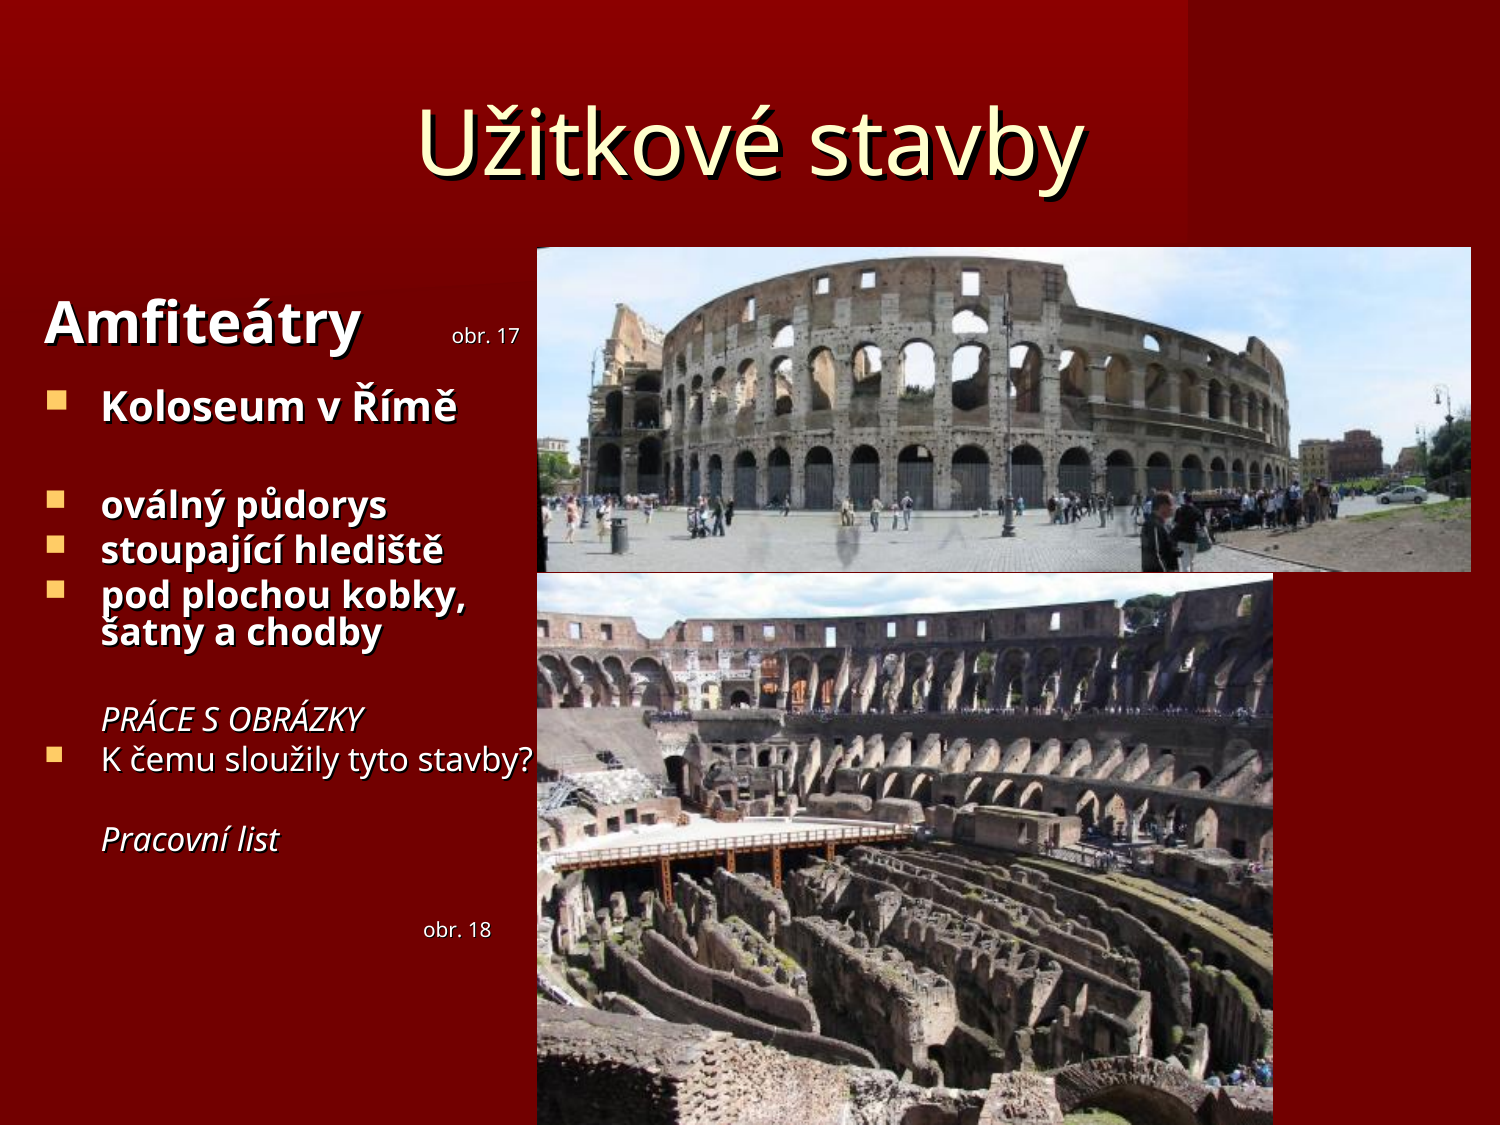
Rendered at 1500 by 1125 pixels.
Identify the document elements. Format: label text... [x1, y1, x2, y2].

list Amfiteátry obr. 17 Koloseum v Římě oválný půdorys stoupající hlediště pod plochou kobky, šatny a chodby PRÁCE S OBRÁZKY K čemu sloužily tyto stavby? Pracovní list obr. 18 [29, 290, 551, 1029]
title Užitkové stavby [75, 45, 1426, 233]
text_box [537, 573, 1273, 1125]
text_box [537, 247, 1471, 572]
